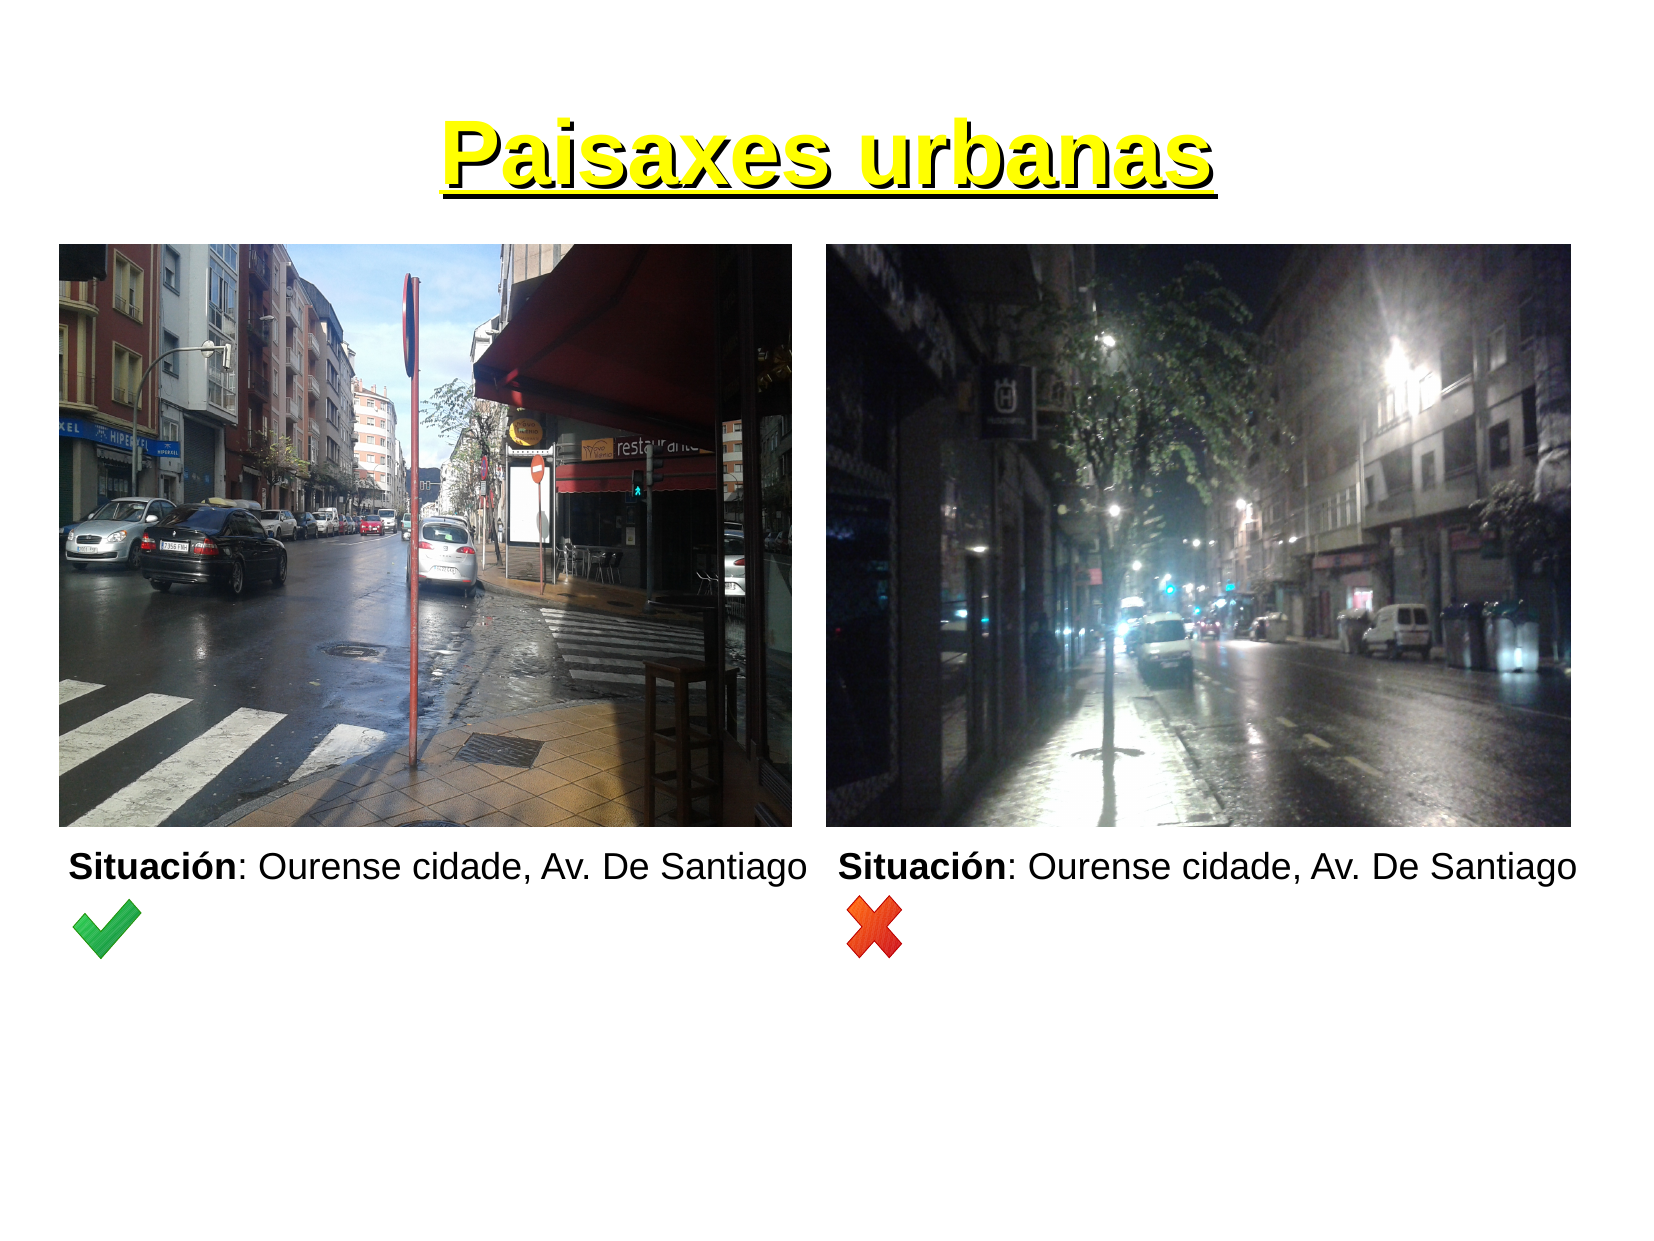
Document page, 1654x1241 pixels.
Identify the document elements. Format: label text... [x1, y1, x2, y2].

picture [826, 244, 1571, 827]
text_box Situación: Ourense cidade, Av. De Santiago [824, 838, 1593, 896]
text_box Situación: Ourense cidade, Av. De Santiago [53, 838, 824, 896]
picture [59, 244, 792, 827]
picture [59, 872, 154, 981]
picture [826, 872, 922, 981]
title Paisaxes urbanas [82, 49, 1571, 257]
